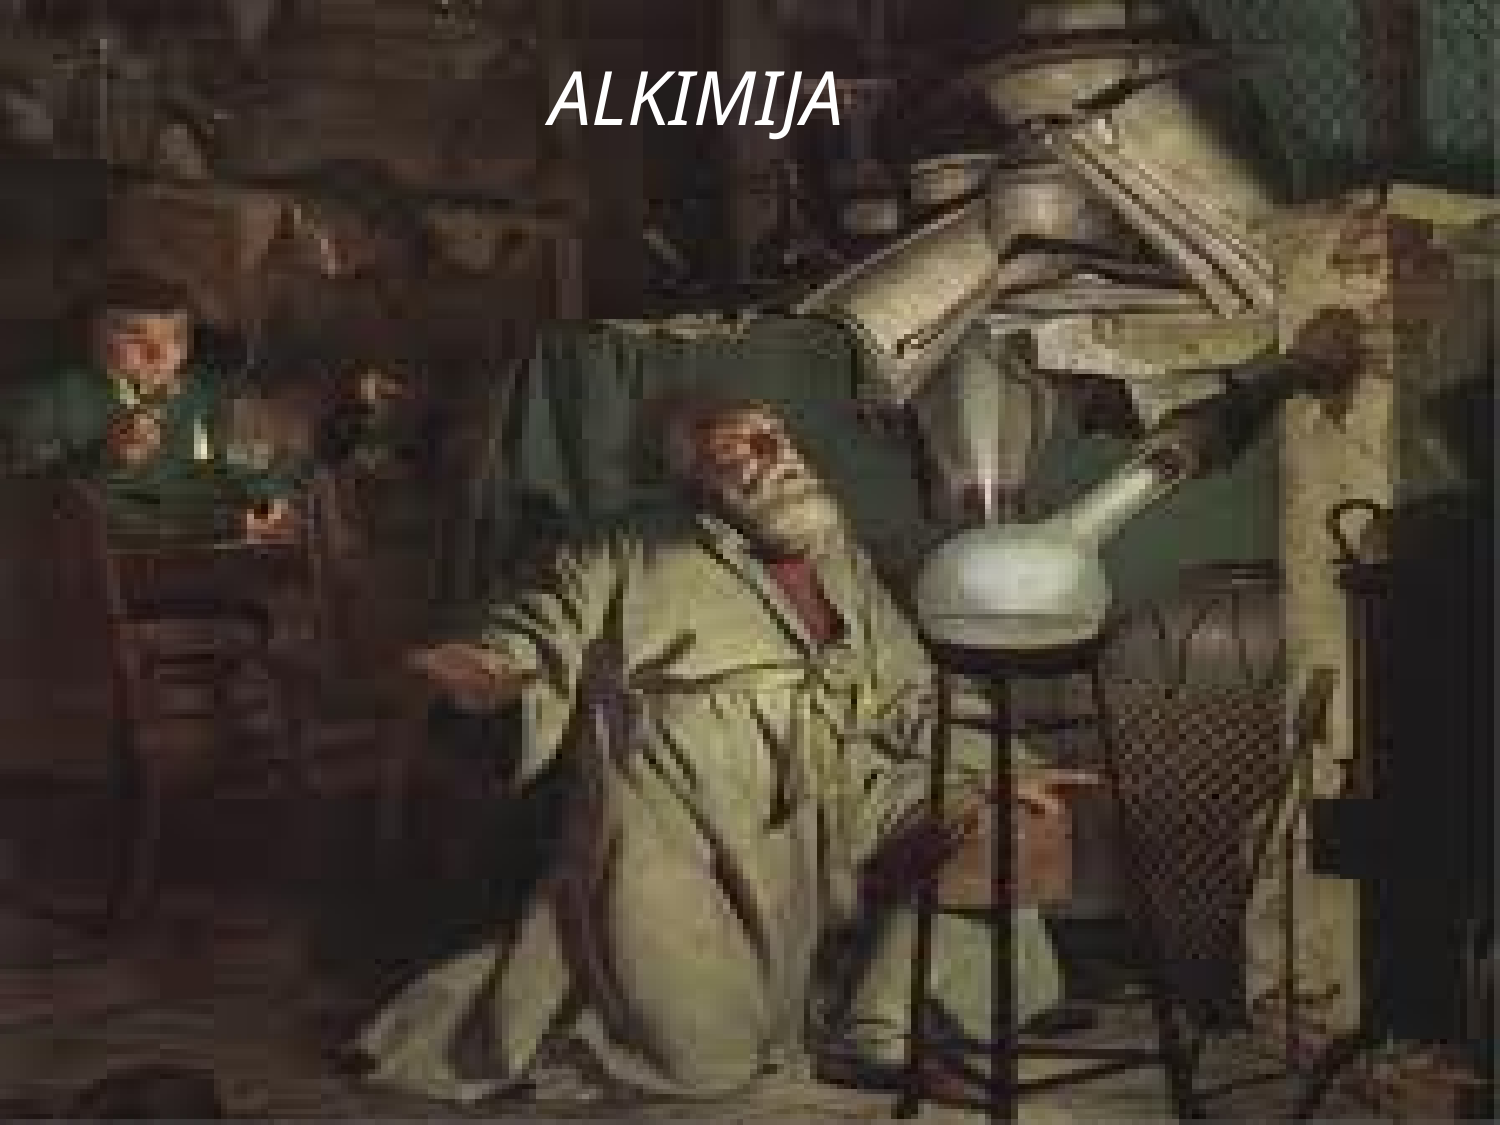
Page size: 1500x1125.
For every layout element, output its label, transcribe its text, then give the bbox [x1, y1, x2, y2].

text_box ALKIMIJA [194, 42, 1199, 326]
picture [0, 0, 1500, 1125]
